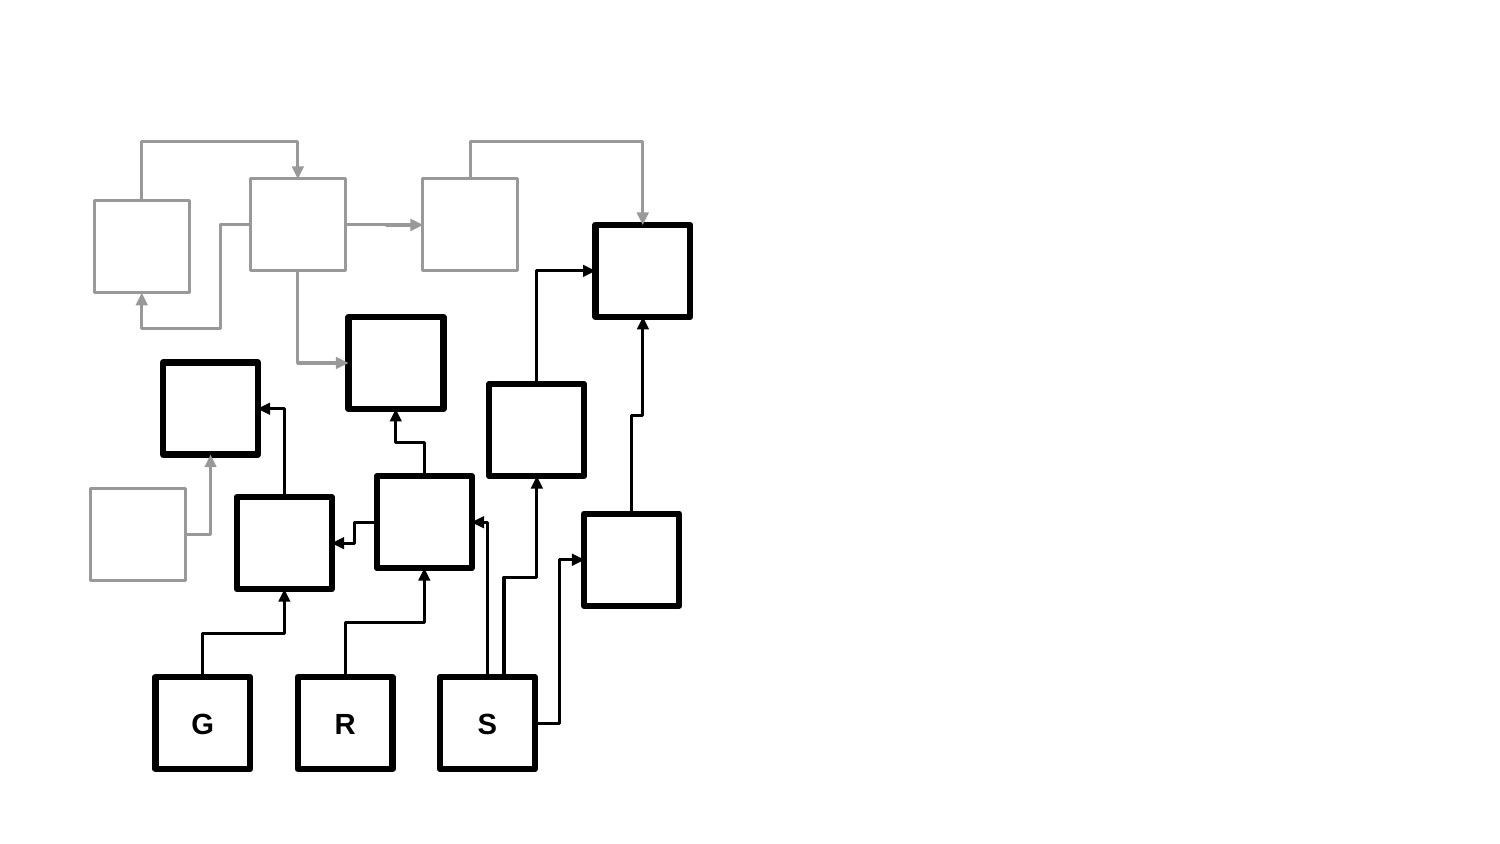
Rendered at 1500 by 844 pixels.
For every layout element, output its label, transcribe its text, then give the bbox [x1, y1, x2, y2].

text_box [90, 488, 186, 581]
text_box R [297, 677, 393, 770]
text_box G [155, 677, 251, 770]
text_box [250, 178, 346, 271]
text_box [348, 316, 444, 410]
text_box [162, 362, 258, 455]
text_box [422, 178, 518, 271]
text_box S [440, 677, 535, 770]
text_box [94, 200, 190, 293]
text_box [489, 383, 585, 477]
text_box [584, 513, 680, 606]
text_box [595, 224, 691, 317]
text_box [236, 497, 332, 590]
text_box [376, 476, 472, 569]
